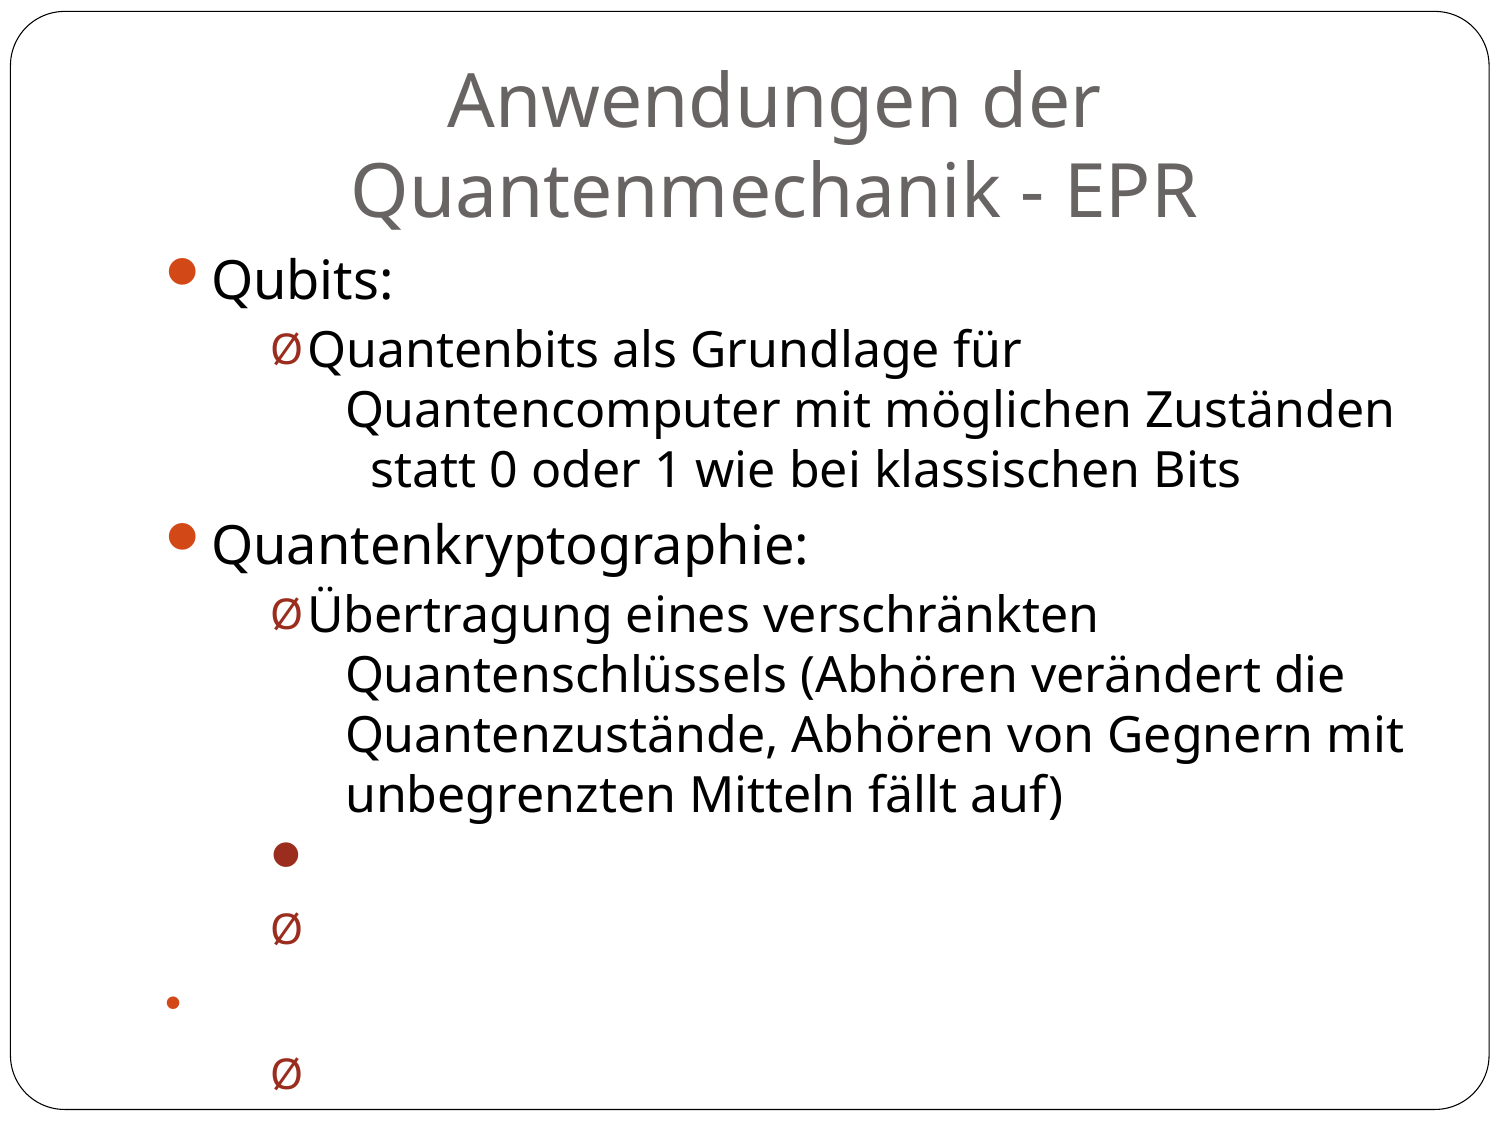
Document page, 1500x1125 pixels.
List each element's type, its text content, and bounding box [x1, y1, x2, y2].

title Anwendungen der Quantenmechanik - EPR [123, 45, 1426, 220]
list Qubits: Quantenbits als Grundlage für Quantencomputer mit möglichen Zuständen statt 0 oder 1 wie bei klassischen Bits Quantenkryptographie: Übertragung eines verschränkten Quantenschlüssels (Abhören verändert die Quantenzustände, Abhören von Gegnern mit unbegrenzten Mitteln fällt auf) [150, 237, 1426, 988]
